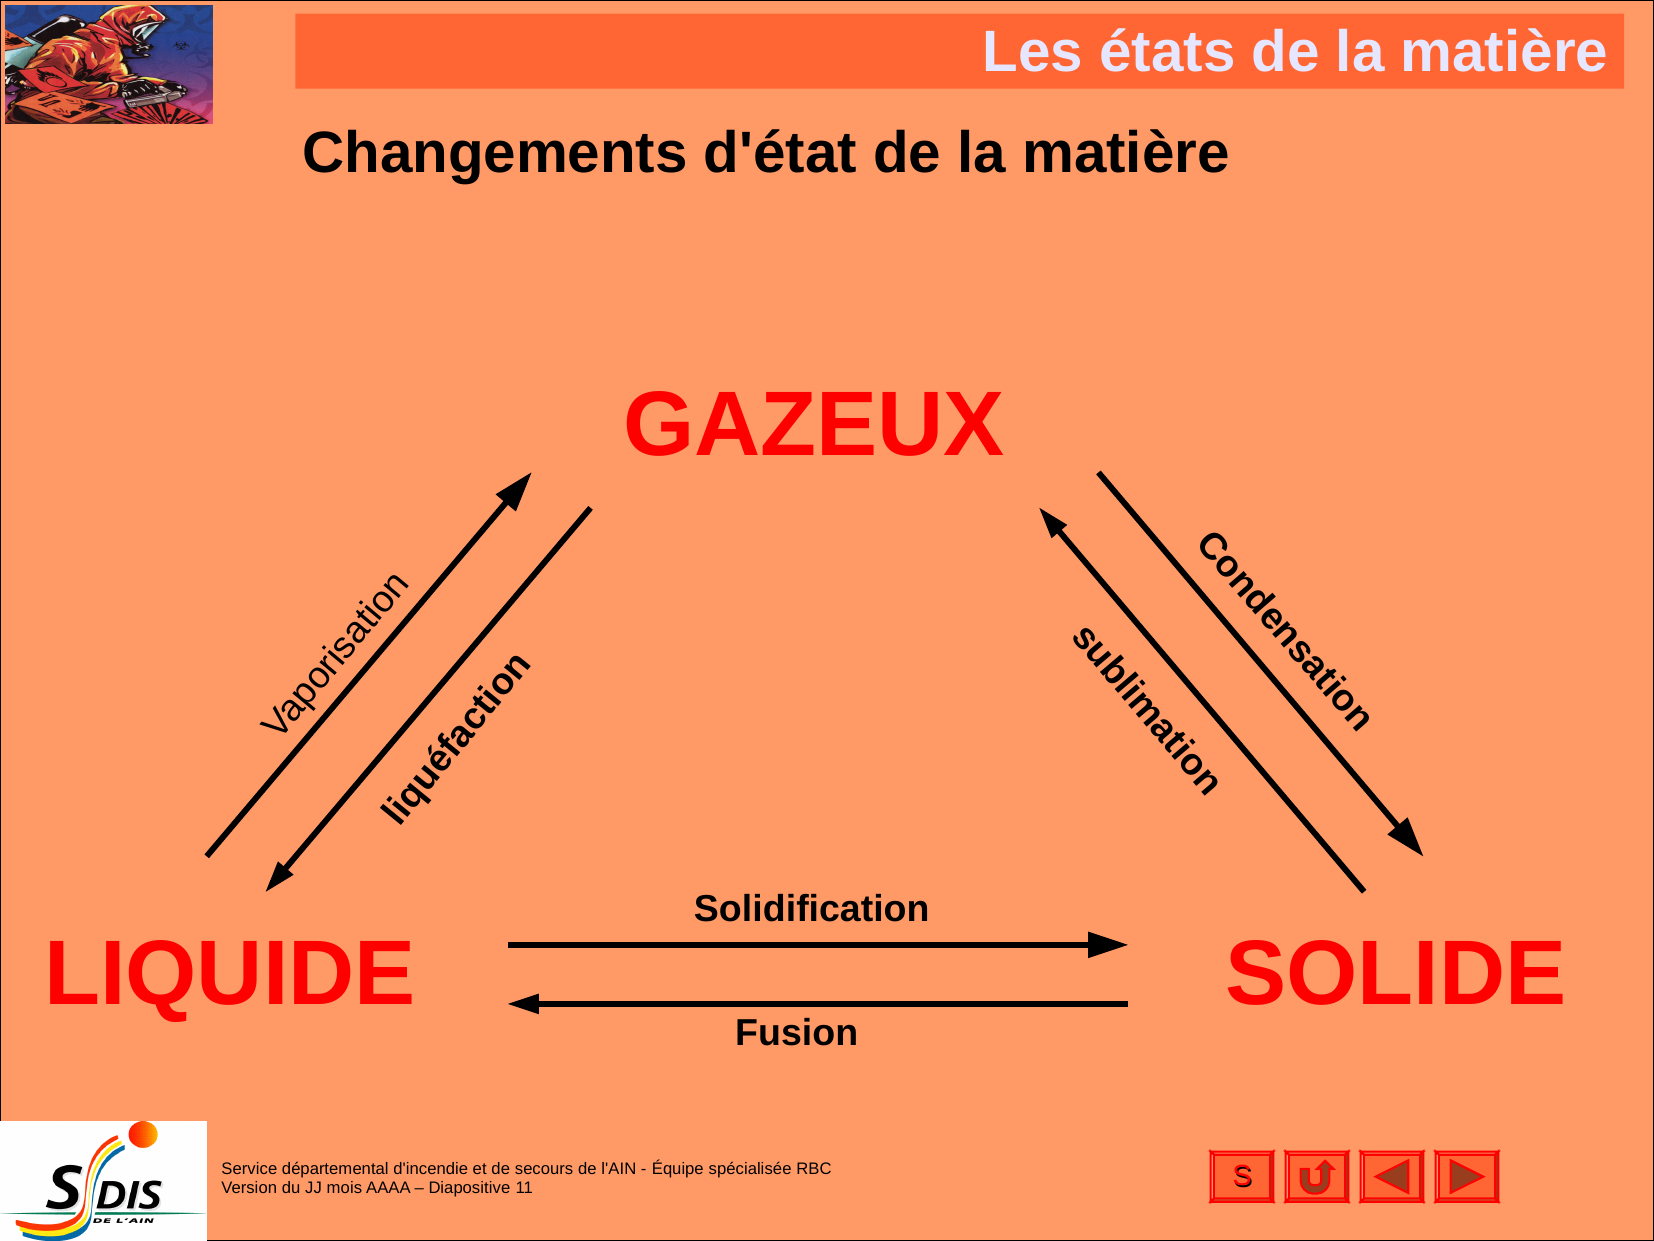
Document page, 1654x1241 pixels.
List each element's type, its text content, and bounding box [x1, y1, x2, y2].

text_box Solidification [679, 879, 945, 938]
text_box liquéfaction [357, 626, 556, 851]
picture [5, 5, 213, 124]
text_box Condensation [1172, 506, 1399, 757]
text_box Changements d'état de la matière [287, 112, 1246, 193]
text_box Fusion [720, 1003, 874, 1063]
text_box LIQUIDE [29, 914, 432, 1032]
text_box Les états de la matière [295, 13, 1625, 89]
picture [0, 1121, 207, 1241]
text_box SOLIDE [1210, 914, 1582, 1032]
text_box GAZEUX [608, 365, 1021, 483]
text_box sublimation [1047, 598, 1248, 820]
text_box Vaporisation [238, 546, 433, 764]
